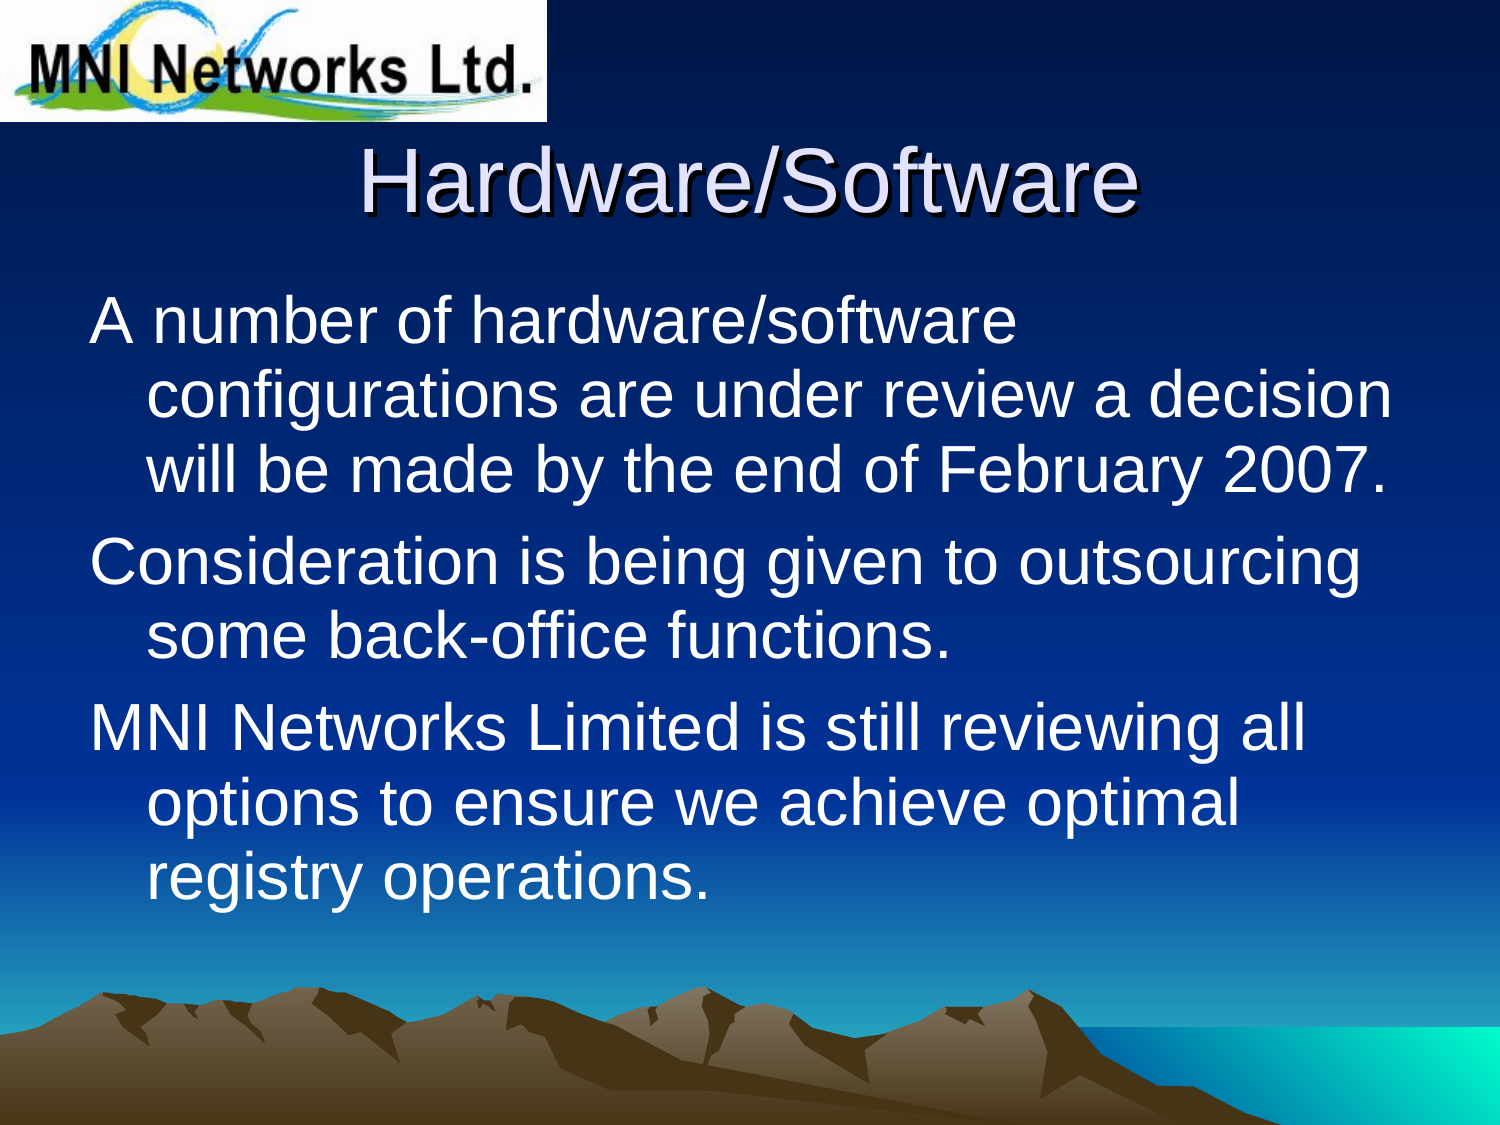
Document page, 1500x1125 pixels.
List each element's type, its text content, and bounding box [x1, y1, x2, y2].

list A number of hardware/software configurations are under review a decision will be made by the end of February 2007. Consideration is being given to outsourcing some back-office functions. MNI Networks Limited is still reviewing all options to ensure we achieve optimal registry operations. [75, 275, 1426, 1001]
picture [0, 0, 547, 122]
title Hardware/Software [75, 87, 1426, 275]
